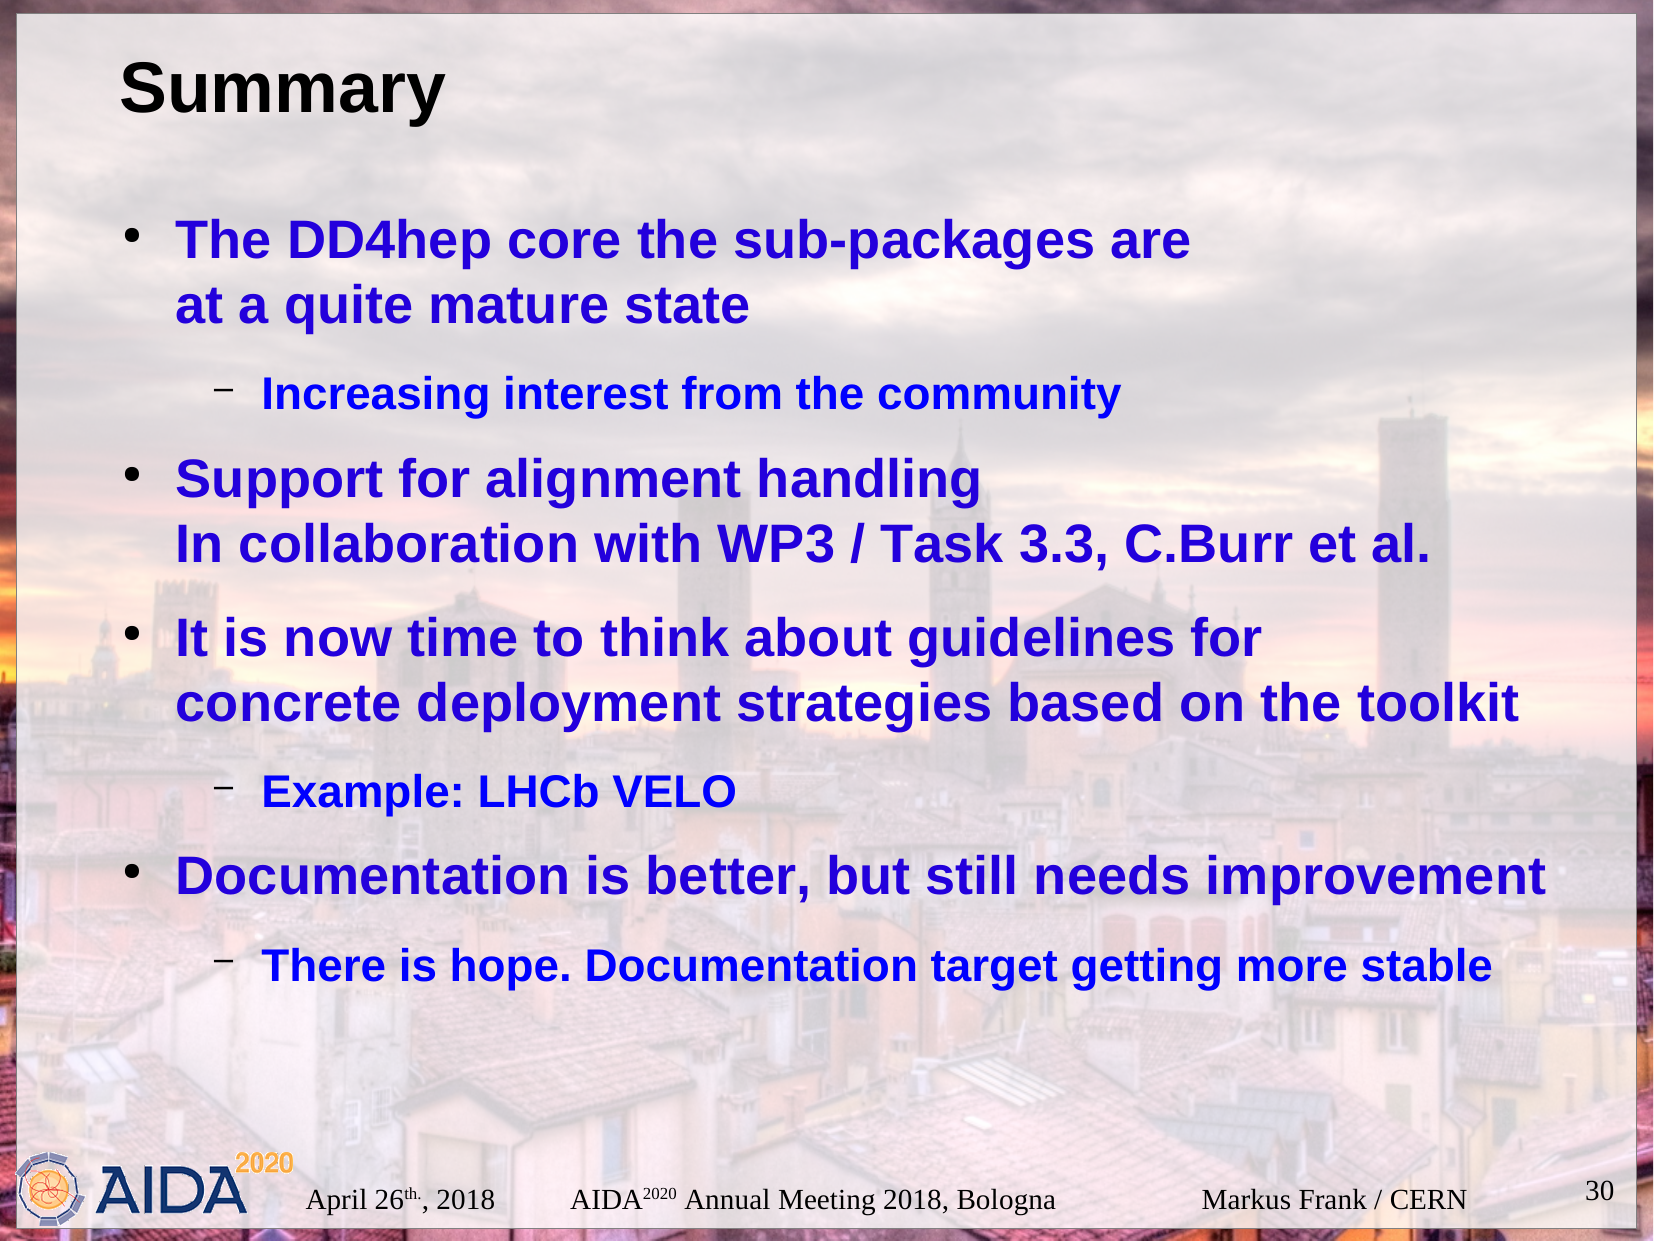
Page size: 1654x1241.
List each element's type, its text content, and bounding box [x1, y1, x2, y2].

list The DD4hep core the sub-packages are at a quite mature state Increasing interest from the community Support for alignment handling In collaboration with WP3 / Task 3.3, C.Burr et al. It is now time to think about guidelines for concrete deployment strategies based on the toolkit Example: LHCb VELO Documentation is better, but still needs improvement There is hope. Documentation target getting more stable [89, 196, 1585, 1115]
picture [0, 0, 1654, 1241]
title Summary [78, 14, 1477, 153]
